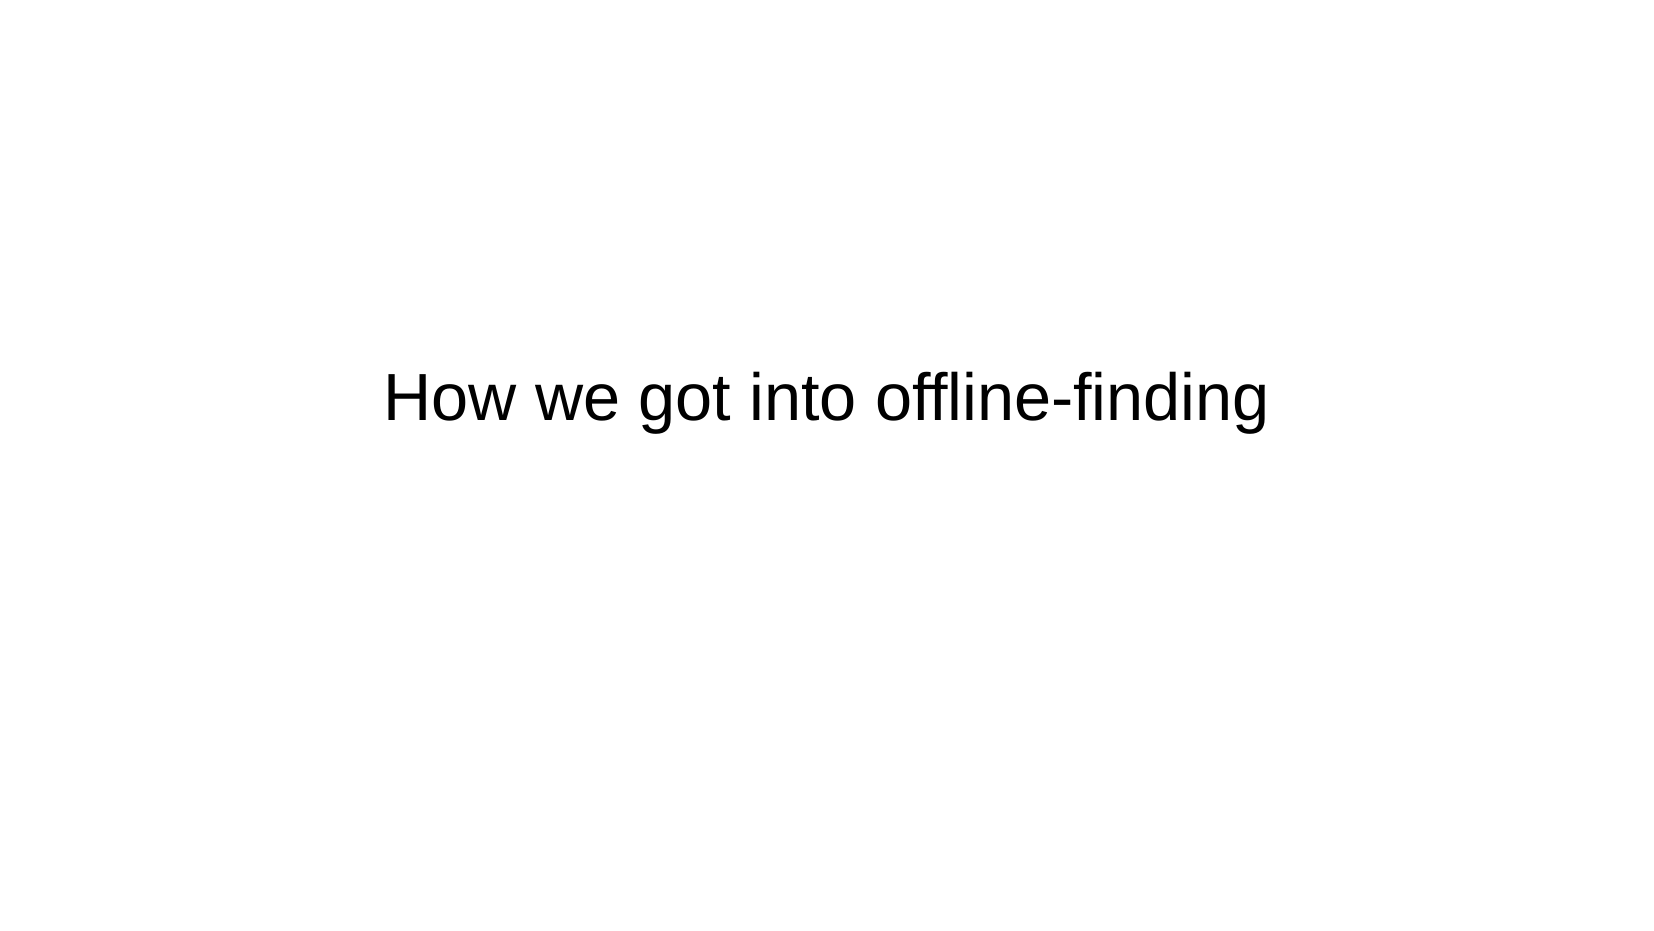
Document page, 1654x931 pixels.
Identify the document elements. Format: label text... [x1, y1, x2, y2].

subtitle How we got into offline-finding [82, 37, 1571, 757]
